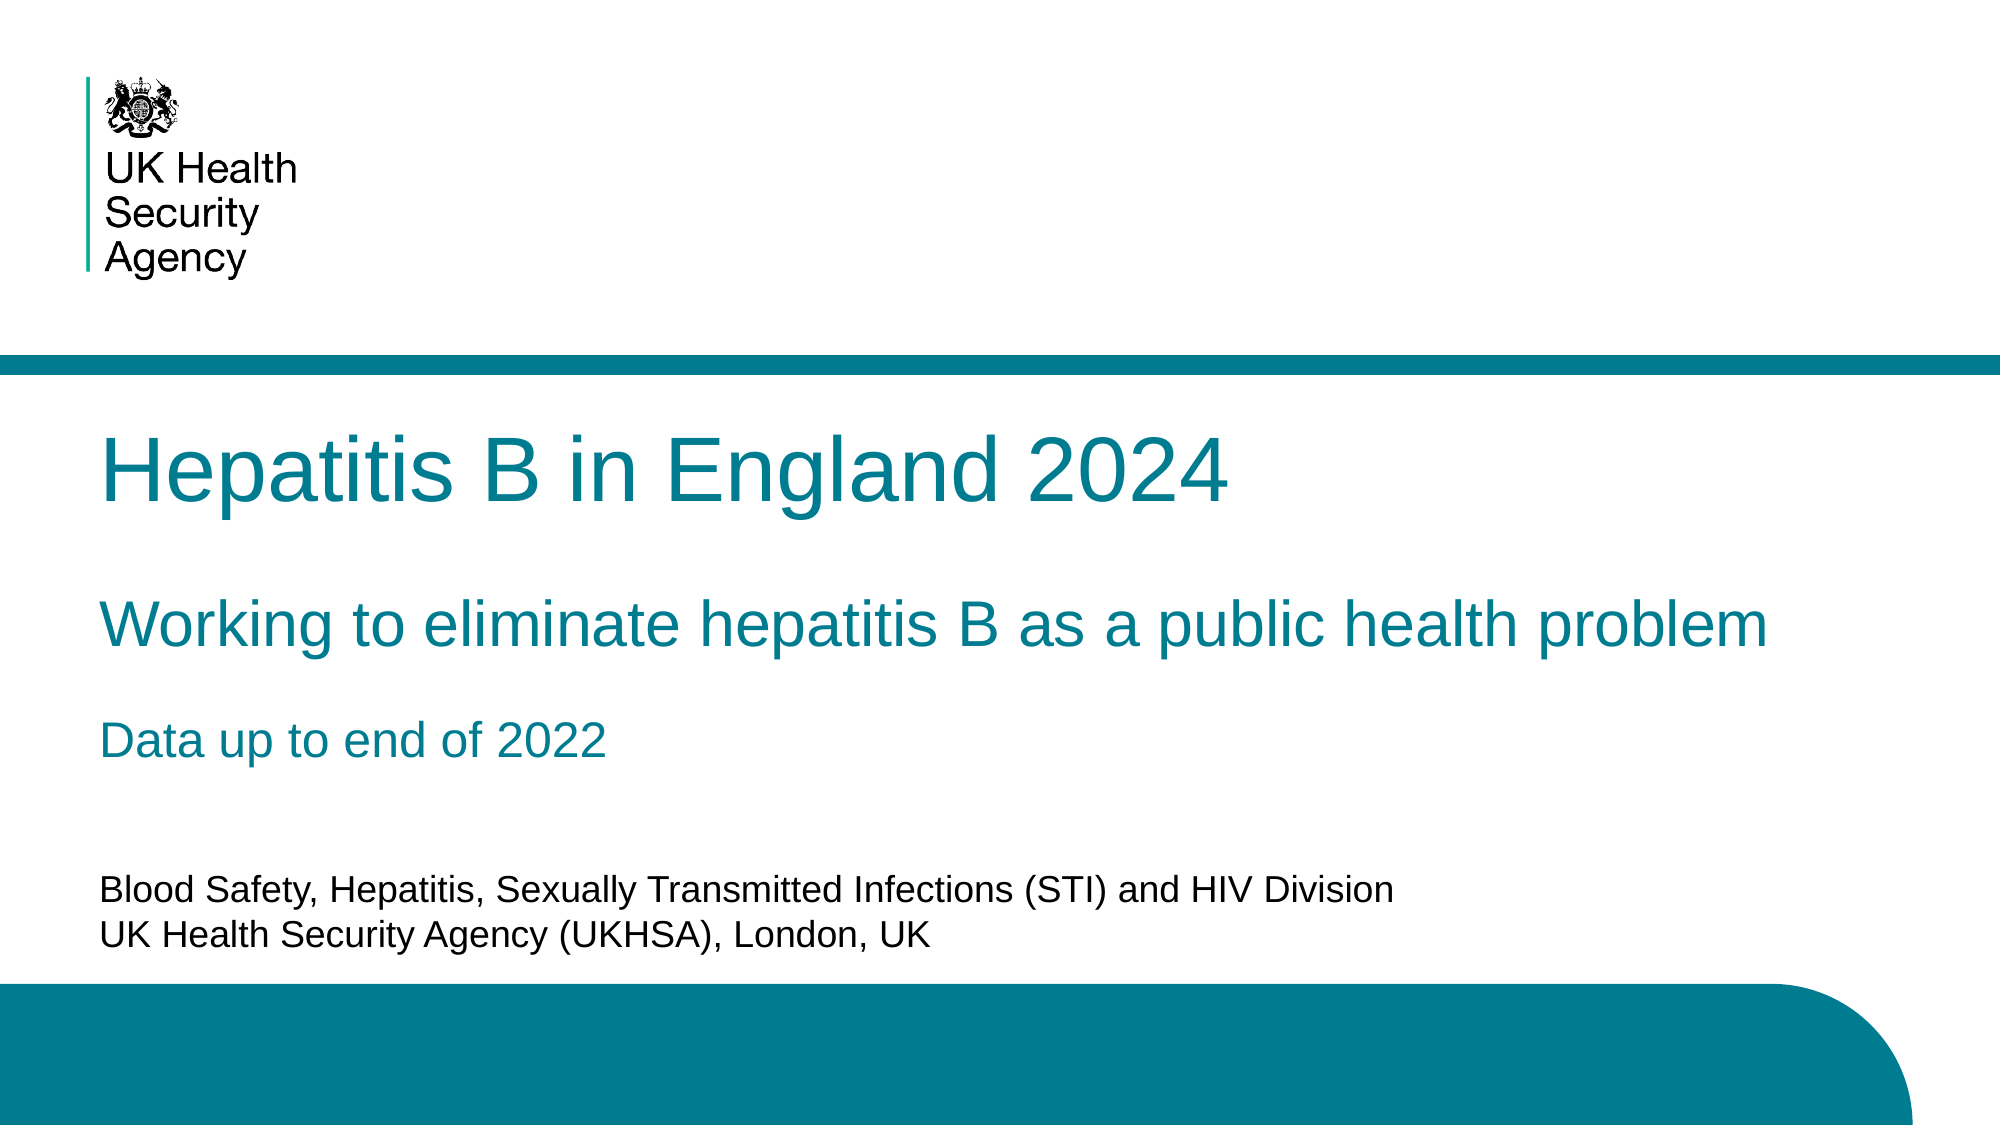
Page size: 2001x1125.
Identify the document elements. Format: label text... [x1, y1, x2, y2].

text_box Blood Safety, Hepatitis, Sexually Transmitted Infections (STI) and HIV Division UK Health Security Agency (UKHSA), London, UK [84, 857, 1941, 964]
title Hepatitis B in England 2024 Working to eliminate hepatitis B as a public health problem Data up to end of 2022 [84, 414, 1804, 807]
